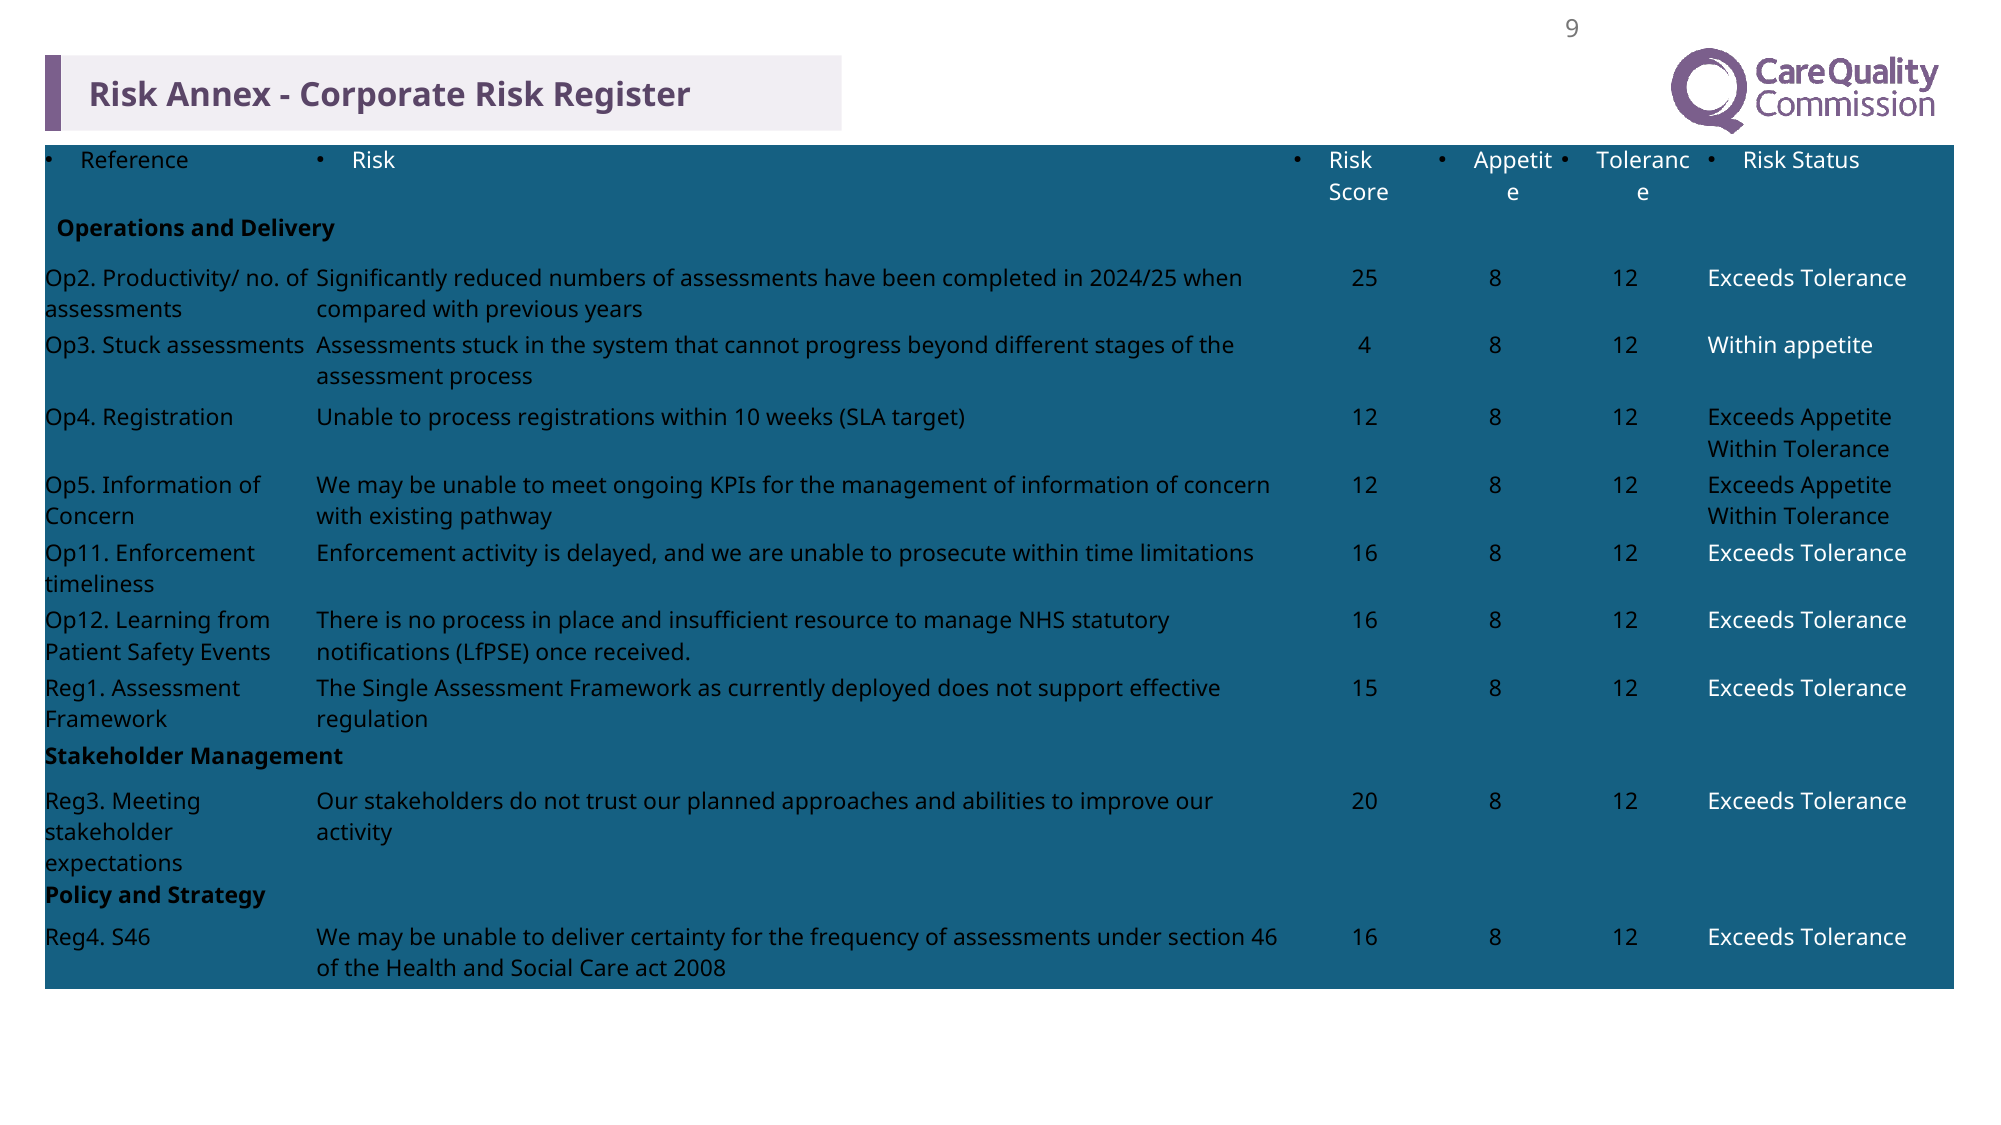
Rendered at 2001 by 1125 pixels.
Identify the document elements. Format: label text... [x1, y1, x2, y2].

table_header Appetite [1436, 145, 1555, 212]
table_cell Policy and Strategy [45, 879, 1954, 921]
table_cell Exceeds Appetite Within Tolerance [1696, 401, 1954, 469]
table_cell Unable to process registrations within 10 weeks (SLA target) [317, 401, 1294, 469]
table_header Risk Status [1696, 145, 1954, 212]
table_cell Within appetite [1696, 329, 1954, 401]
table_cell Op5. Information of Concern [45, 469, 317, 537]
table_cell 8 [1436, 672, 1555, 740]
table_cell Operations and Delivery [45, 212, 1954, 261]
table_cell 12 [1294, 469, 1436, 537]
text_box 9 [1550, 0, 2000, 59]
table_cell Reg1. Assessment Framework [45, 672, 317, 740]
table_header Risk [317, 145, 1294, 212]
table_cell 12 [1555, 401, 1696, 469]
table_cell 25 [1294, 261, 1436, 329]
table_cell We may be unable to meet ongoing KPIs for the management of information of concern with existing pathway [317, 469, 1294, 537]
table_cell 12 [1555, 261, 1696, 329]
table_cell 15 [1294, 672, 1436, 740]
table_cell 4 [1294, 329, 1436, 401]
table_cell Op3. Stuck assessments [45, 329, 317, 401]
table_header Tolerance [1555, 145, 1696, 212]
table_cell Enforcement activity is delayed, and we are unable to prosecute within time limitations [317, 537, 1294, 604]
table_cell 8 [1436, 537, 1555, 604]
table_cell Exceeds Tolerance [1696, 604, 1954, 672]
table_cell Reg4. S46 [45, 921, 317, 989]
table_cell 8 [1436, 401, 1555, 469]
table_cell 12 [1555, 672, 1696, 740]
table_cell 8 [1436, 469, 1555, 537]
table_cell Op11. Enforcement timeliness [45, 537, 317, 604]
table_cell There is no process in place and insufficient resource to manage NHS statutory notifications (LfPSE) once received. [317, 604, 1294, 672]
table_cell Stakeholder Management [45, 740, 1954, 785]
table_cell 8 [1436, 329, 1555, 401]
table_cell Assessments stuck in the system that cannot progress beyond different stages of the assessment process [317, 329, 1294, 401]
table_cell Exceeds Tolerance [1696, 672, 1954, 740]
table_cell Op4. Registration [45, 401, 317, 469]
table_cell Exceeds Tolerance [1696, 537, 1954, 604]
table_cell 12 [1555, 469, 1696, 537]
table_cell 16 [1294, 921, 1436, 989]
table_cell Op2. Productivity/ no. of assessments [45, 261, 317, 329]
table_cell 12 [1555, 329, 1696, 401]
text_box [45, 55, 842, 131]
table_cell Our stakeholders do not trust our planned approaches and abilities to improve our activity [317, 785, 1294, 879]
table_cell 12 [1555, 921, 1696, 989]
table_cell 12 [1555, 785, 1696, 879]
table_cell We may be unable to deliver certainty for the frequency of assessments under section 46 of the Health and Social Care act 2008 [317, 921, 1294, 989]
table_header Reference [45, 145, 317, 212]
table_cell Exceeds Tolerance [1696, 261, 1954, 329]
table_cell 8 [1436, 785, 1555, 879]
table_cell Significantly reduced numbers of assessments have been completed in 2024/25 when compared with previous years [317, 261, 1294, 329]
table_cell 12 [1555, 604, 1696, 672]
table_header Risk Score [1294, 145, 1436, 212]
table_cell 8 [1436, 604, 1555, 672]
table_cell Reg3. Meeting stakeholder expectations [45, 785, 317, 879]
table_cell The Single Assessment Framework as currently deployed does not support effective regulation [317, 672, 1294, 740]
picture [1671, 59, 1939, 134]
table_cell Exceeds Appetite Within Tolerance [1696, 469, 1954, 537]
table_cell Exceeds Tolerance [1696, 921, 1954, 989]
table_cell Exceeds Tolerance [1696, 785, 1954, 879]
table_cell 8 [1436, 921, 1555, 989]
table_cell 16 [1294, 537, 1436, 604]
title Risk Annex - Corporate Risk Register [73, 65, 830, 122]
table_cell 12 [1294, 401, 1436, 469]
table_cell 12 [1555, 537, 1696, 604]
table_cell 16 [1294, 604, 1436, 672]
table_cell Op12. Learning from Patient Safety Events [45, 604, 317, 672]
table_cell 20 [1294, 785, 1436, 879]
table_cell 8 [1436, 261, 1555, 329]
